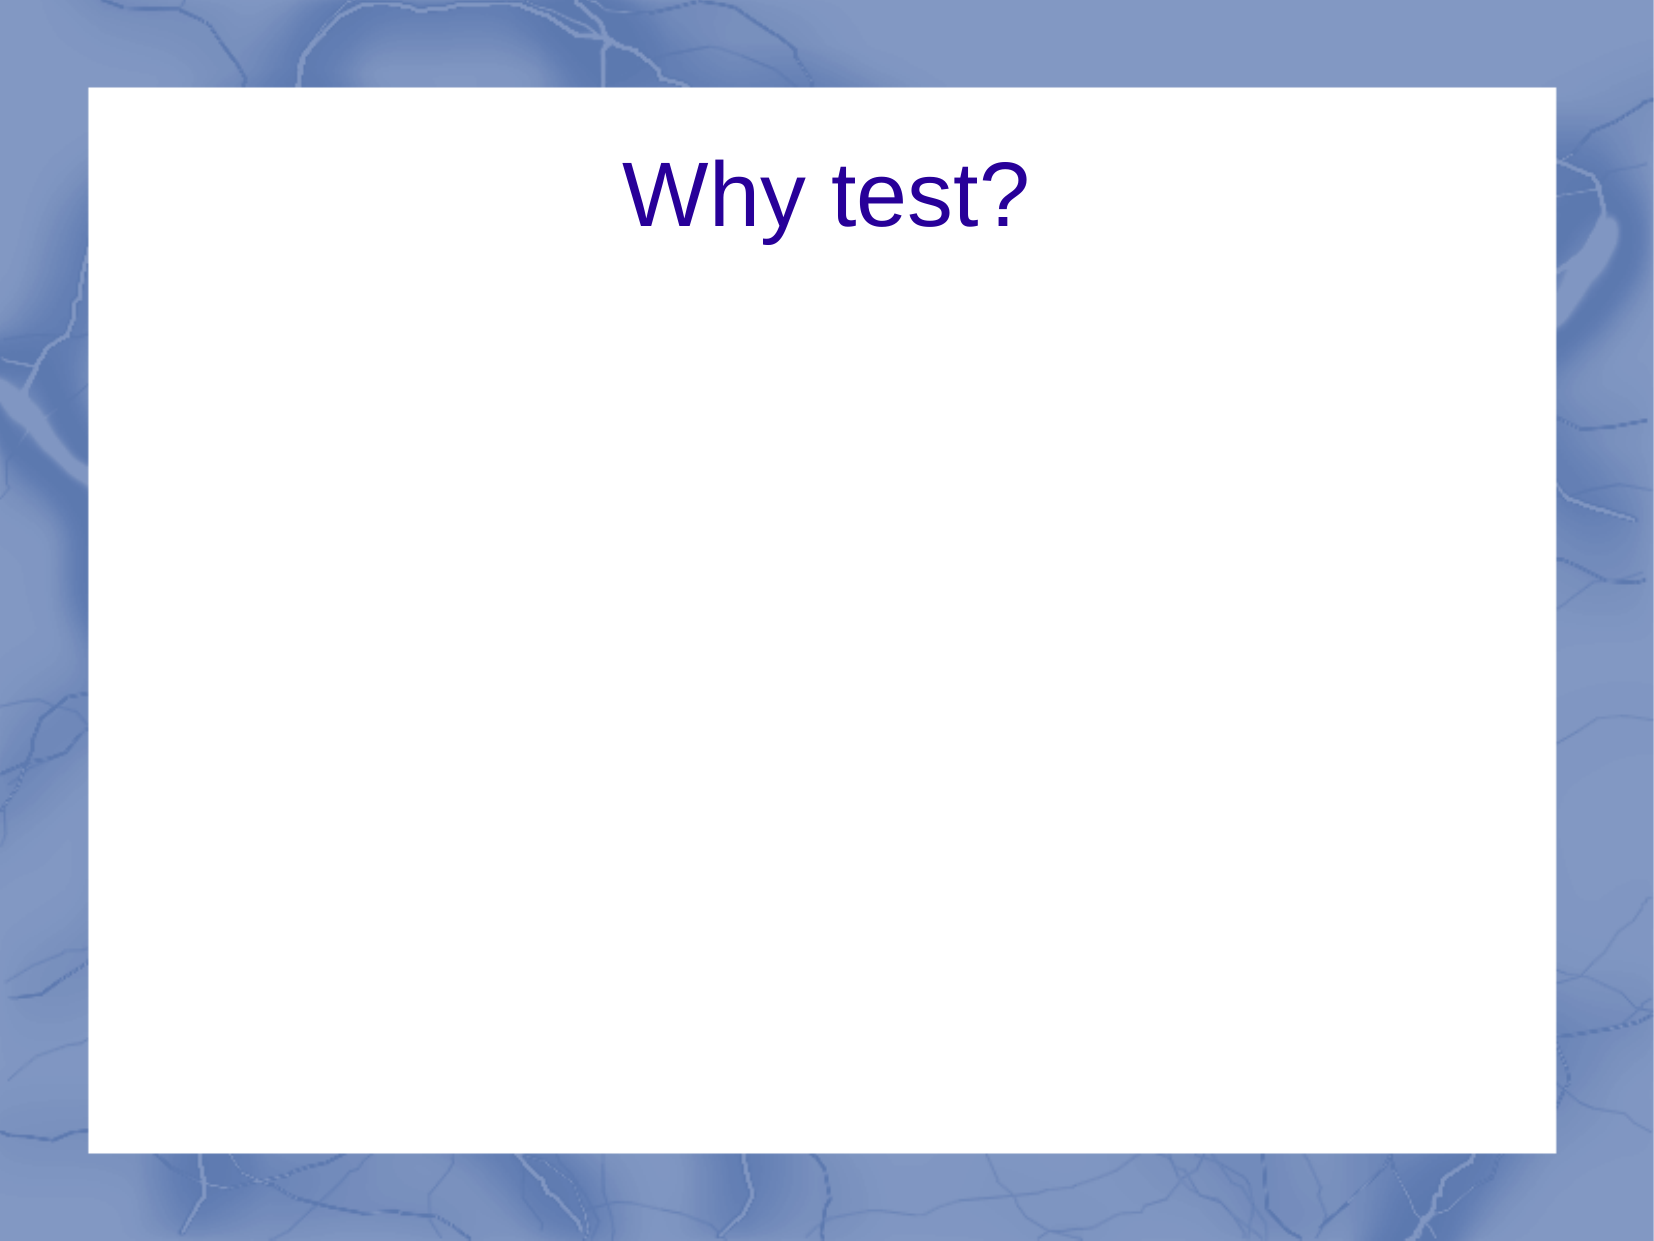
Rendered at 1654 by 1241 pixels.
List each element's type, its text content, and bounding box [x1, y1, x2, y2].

picture [0, 0, 1654, 1241]
title Why test? [118, 90, 1536, 298]
